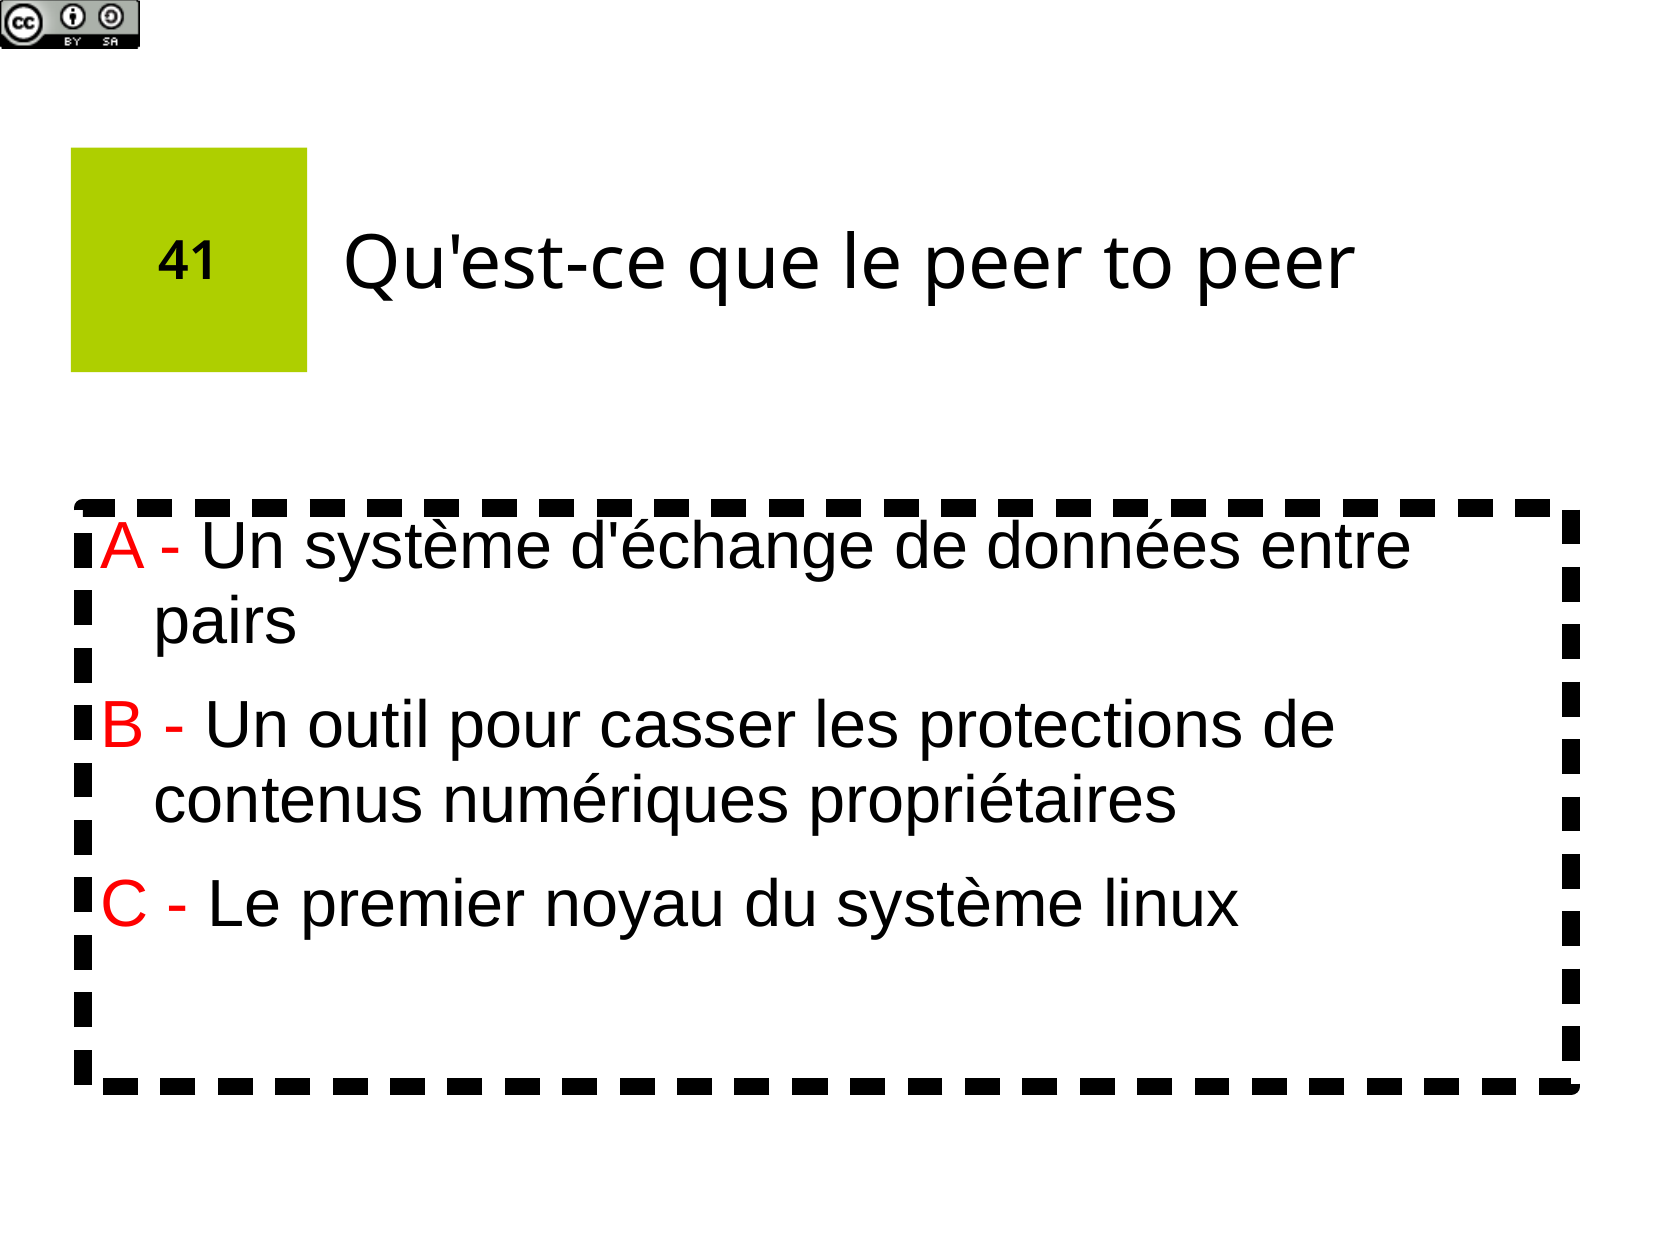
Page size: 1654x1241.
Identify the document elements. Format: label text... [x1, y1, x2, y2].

title Qu'est-ce que le peer to peer [342, 59, 1571, 461]
list Un système d'échange de données entre pairs Un outil pour casser les protections de contenus numériques propriétaires Le premier noyau du système linux [82, 507, 1571, 1087]
picture [0, 0, 140, 49]
